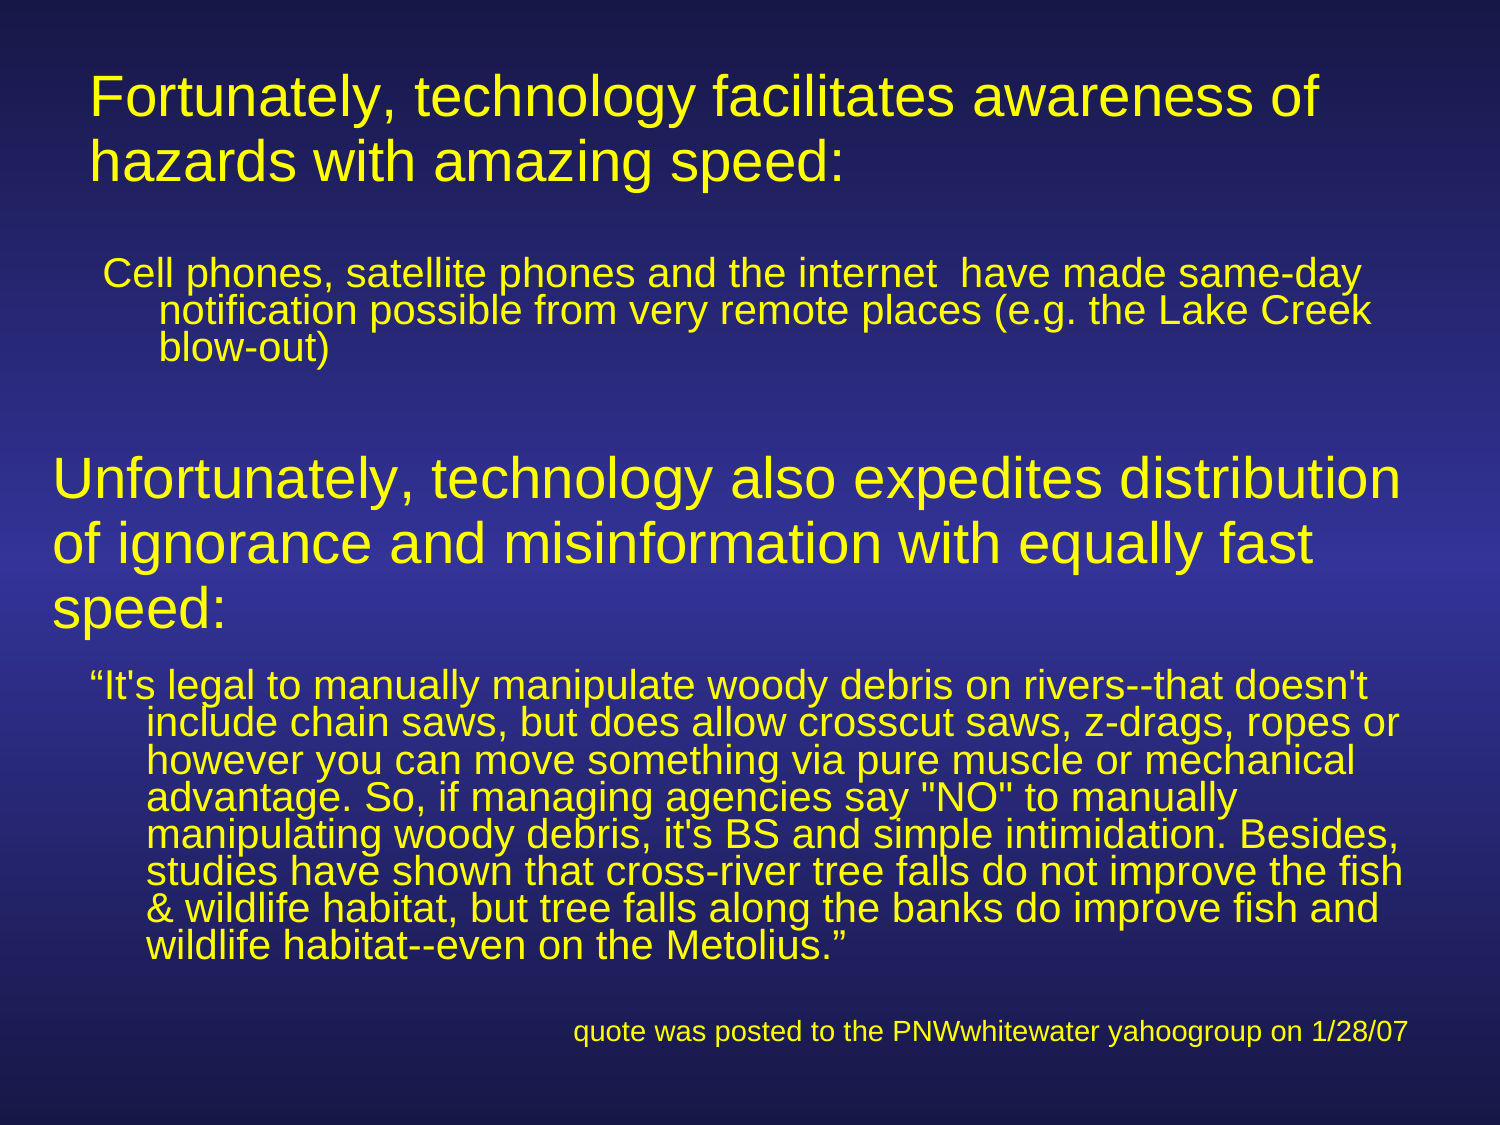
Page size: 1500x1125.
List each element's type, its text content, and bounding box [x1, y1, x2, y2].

text_box Cell phones, satellite phones and the internet have made same-day notification possible from very remote places (e.g. the Lake Creek blow-out) [87, 249, 1438, 388]
title Fortunately, technology facilitates awareness of hazards with amazing speed: [74, 45, 1450, 213]
text_box Unfortunately, technology also expedites distribution of ignorance and misinformation with equally fast speed: [37, 437, 1450, 650]
list “It's legal to manually manipulate woody debris on rivers--that doesn't include chain saws, but does allow crosscut saws, z-drags, ropes or however you can move something via pure muscle or mechanical advantage. So, if managing agencies say "NO" to manually manipulating woody debris, it's BS and simple intimidation. Besides, studies have shown that cross-river tree falls do not improve the fish & wildlife habitat, but tree falls along the banks do improve fish and wildlife habitat--even on the Metolius.” quote was posted to the PNWwhitewater yahoogroup on 1/28/07 [75, 662, 1426, 1075]
